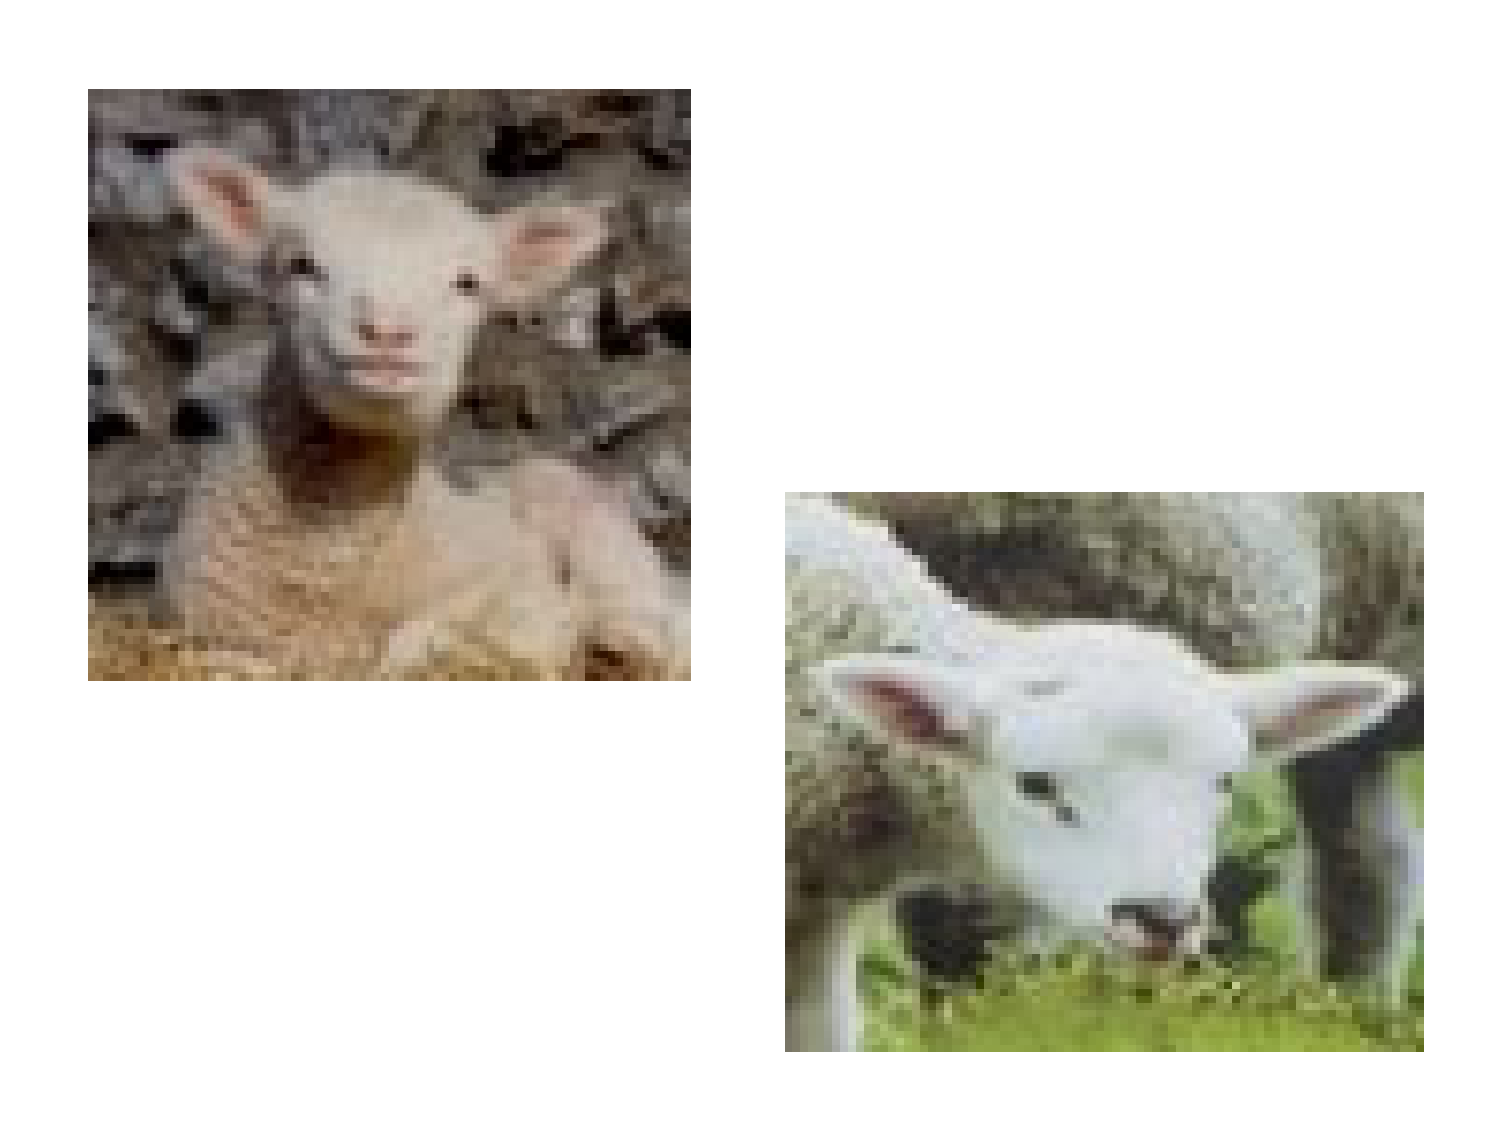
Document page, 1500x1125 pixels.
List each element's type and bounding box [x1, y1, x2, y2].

picture [88, 90, 691, 681]
picture [785, 492, 1424, 1052]
